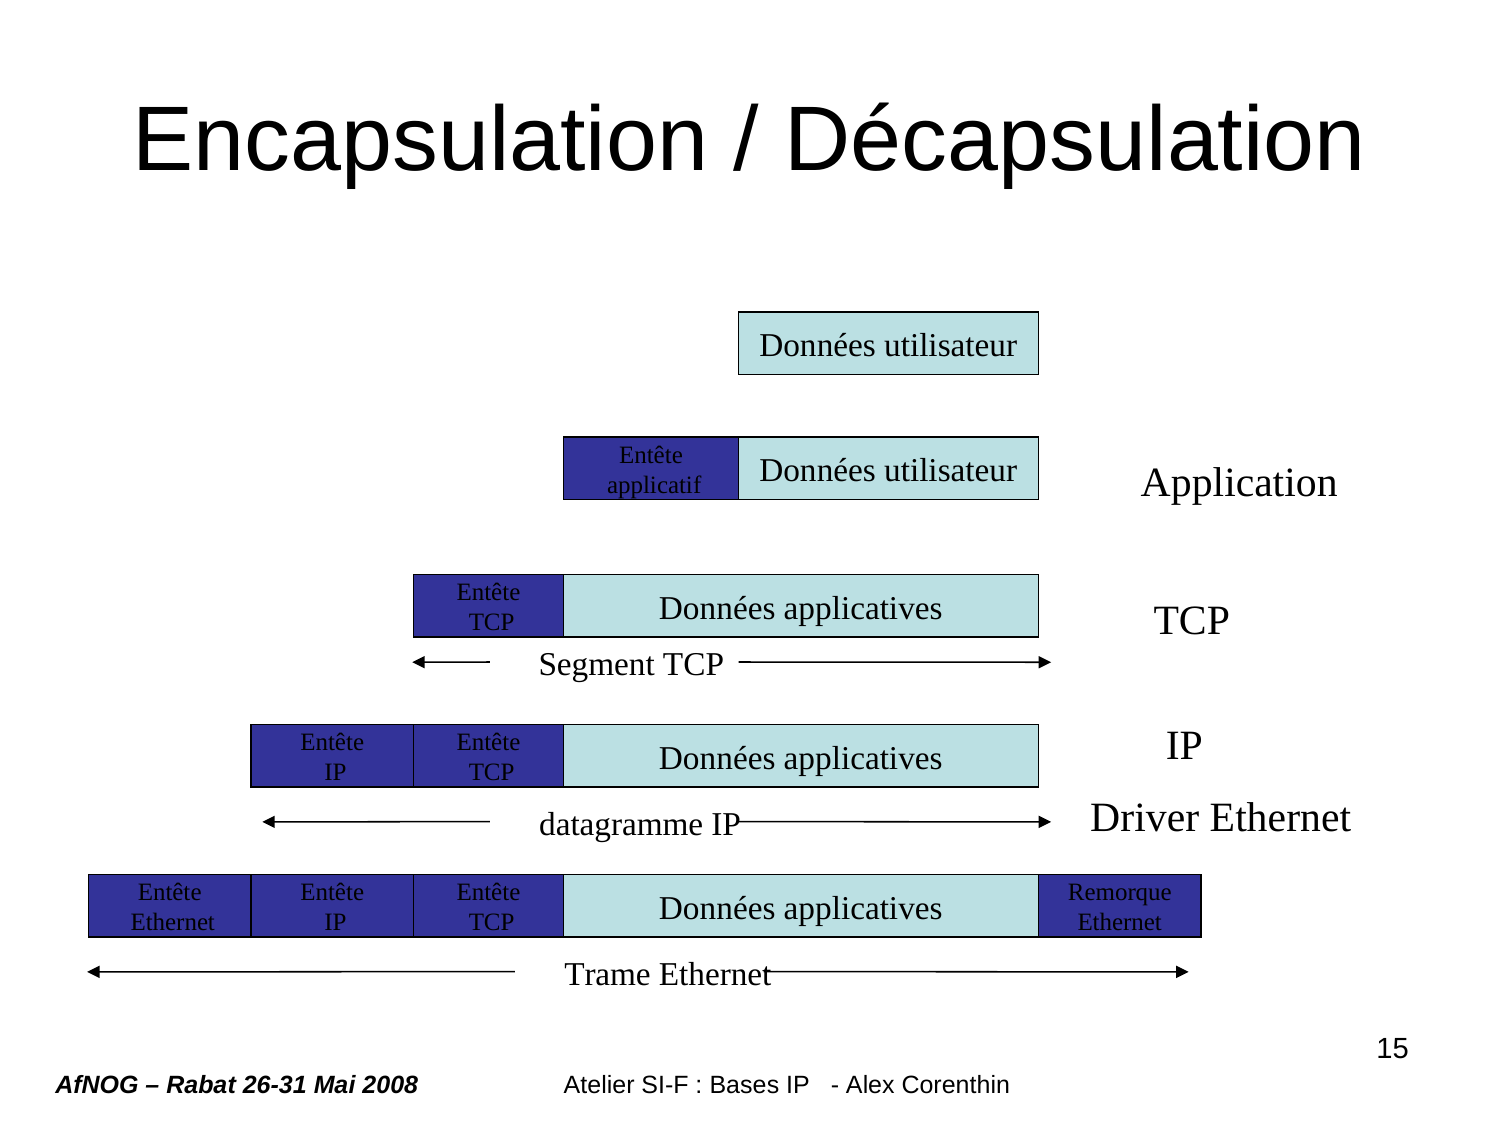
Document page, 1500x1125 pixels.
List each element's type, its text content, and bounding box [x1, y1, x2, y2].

text_box Entête TCP [413, 874, 564, 937]
text_box datagramme IP [524, 794, 757, 850]
text_box Données applicatives [564, 574, 1039, 637]
text_box Données applicatives [564, 724, 1039, 787]
text_box Entête TCP [413, 724, 564, 787]
text_box Entête Ethernet [88, 874, 252, 937]
text_box Entête applicatif [563, 437, 739, 500]
text_box Entête IP [252, 874, 413, 937]
text_box Segment TCP [523, 634, 740, 690]
text_box TCP [1138, 584, 1246, 651]
title Encapsulation / Décapsulation [75, 45, 1426, 233]
text_box Données applicatives [564, 874, 1038, 937]
text_box IP [1150, 709, 1218, 776]
text_box Application [1125, 447, 1353, 513]
text_box Remorque Ethernet [1038, 874, 1202, 937]
text_box Données utilisateur [739, 437, 1039, 500]
text_box Données utilisateur [738, 311, 1039, 375]
text_box Trame Ethernet [549, 944, 787, 1000]
text_box Entête IP [251, 724, 413, 787]
text_box Entête TCP [413, 574, 564, 637]
text_box Driver Ethernet [1075, 782, 1367, 849]
